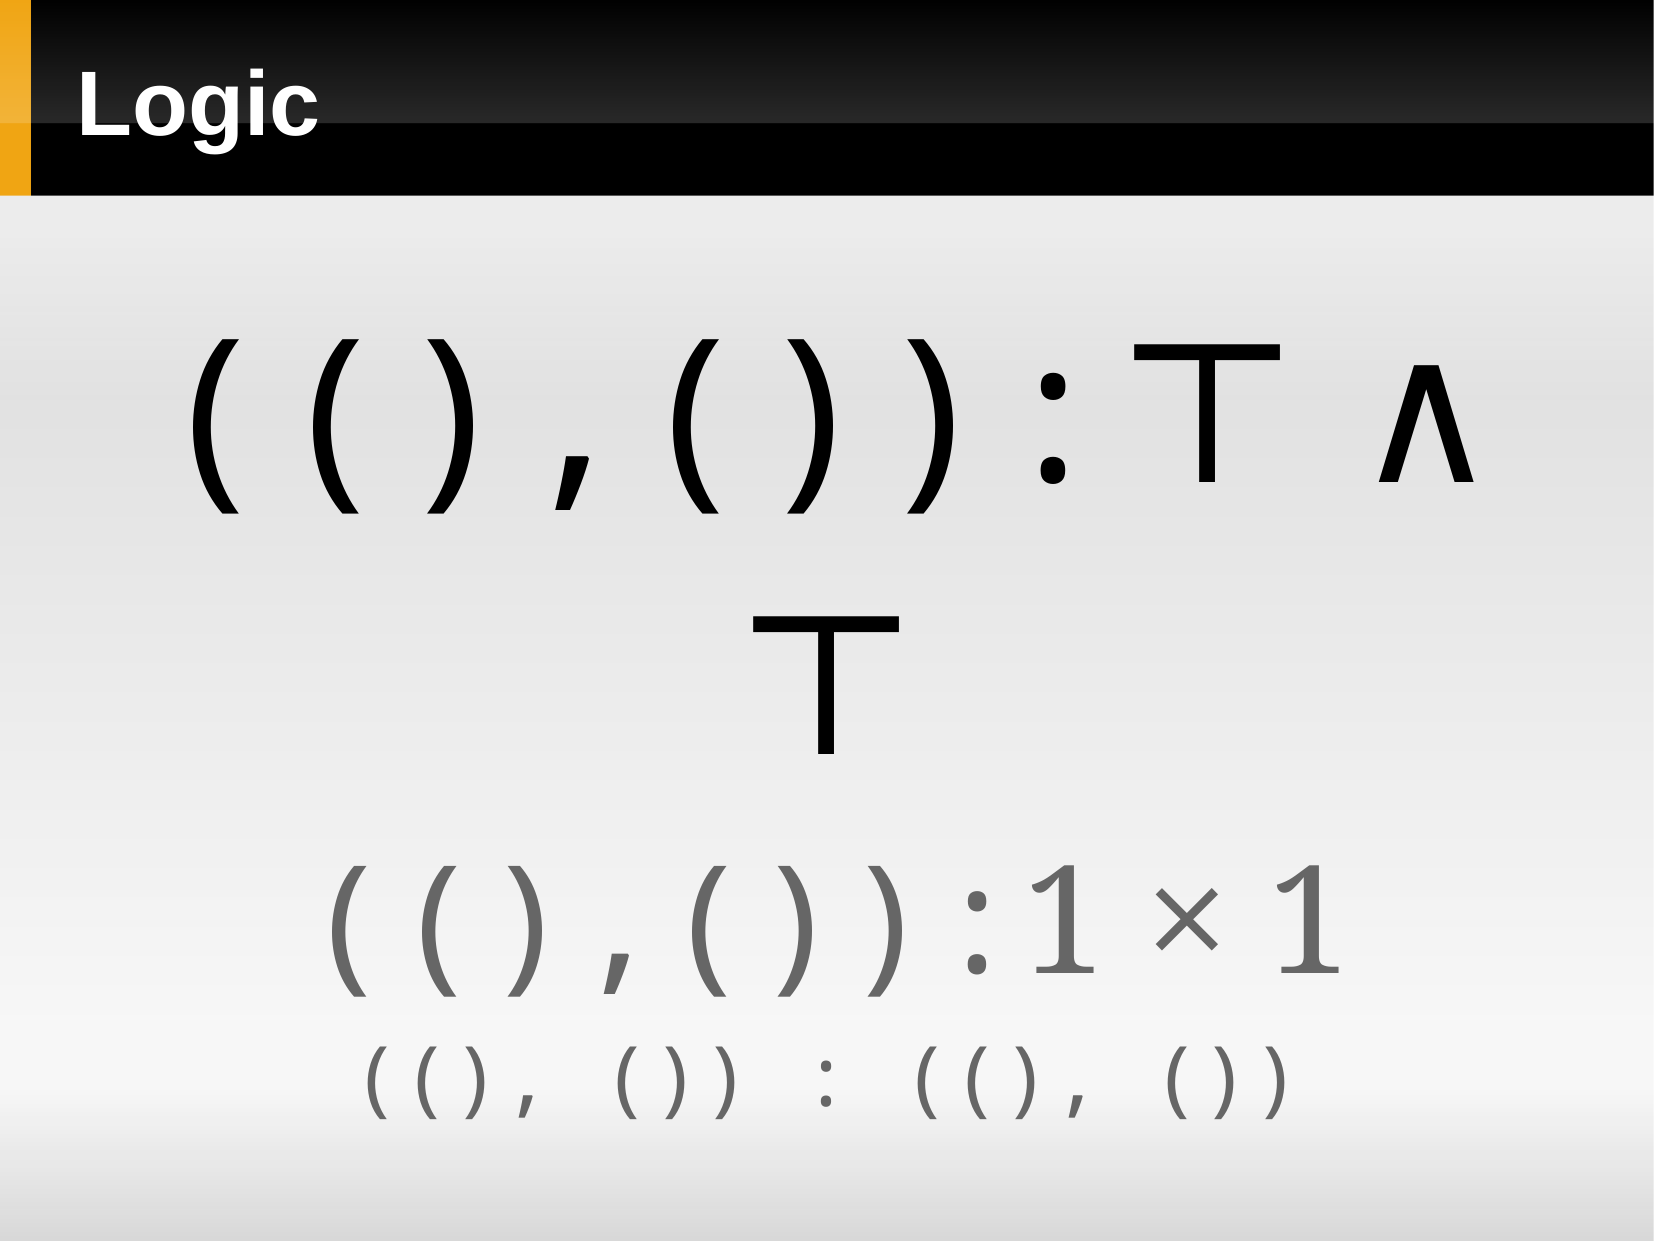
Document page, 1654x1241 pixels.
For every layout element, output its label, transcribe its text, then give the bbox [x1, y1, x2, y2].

title Logic [76, 0, 1565, 208]
picture [0, 0, 1654, 1241]
subtitle ((),()):⊤ ∧ ⊤ ((),()):1 × 1 ((), ()) : ((), ()) [82, 297, 1571, 1102]
